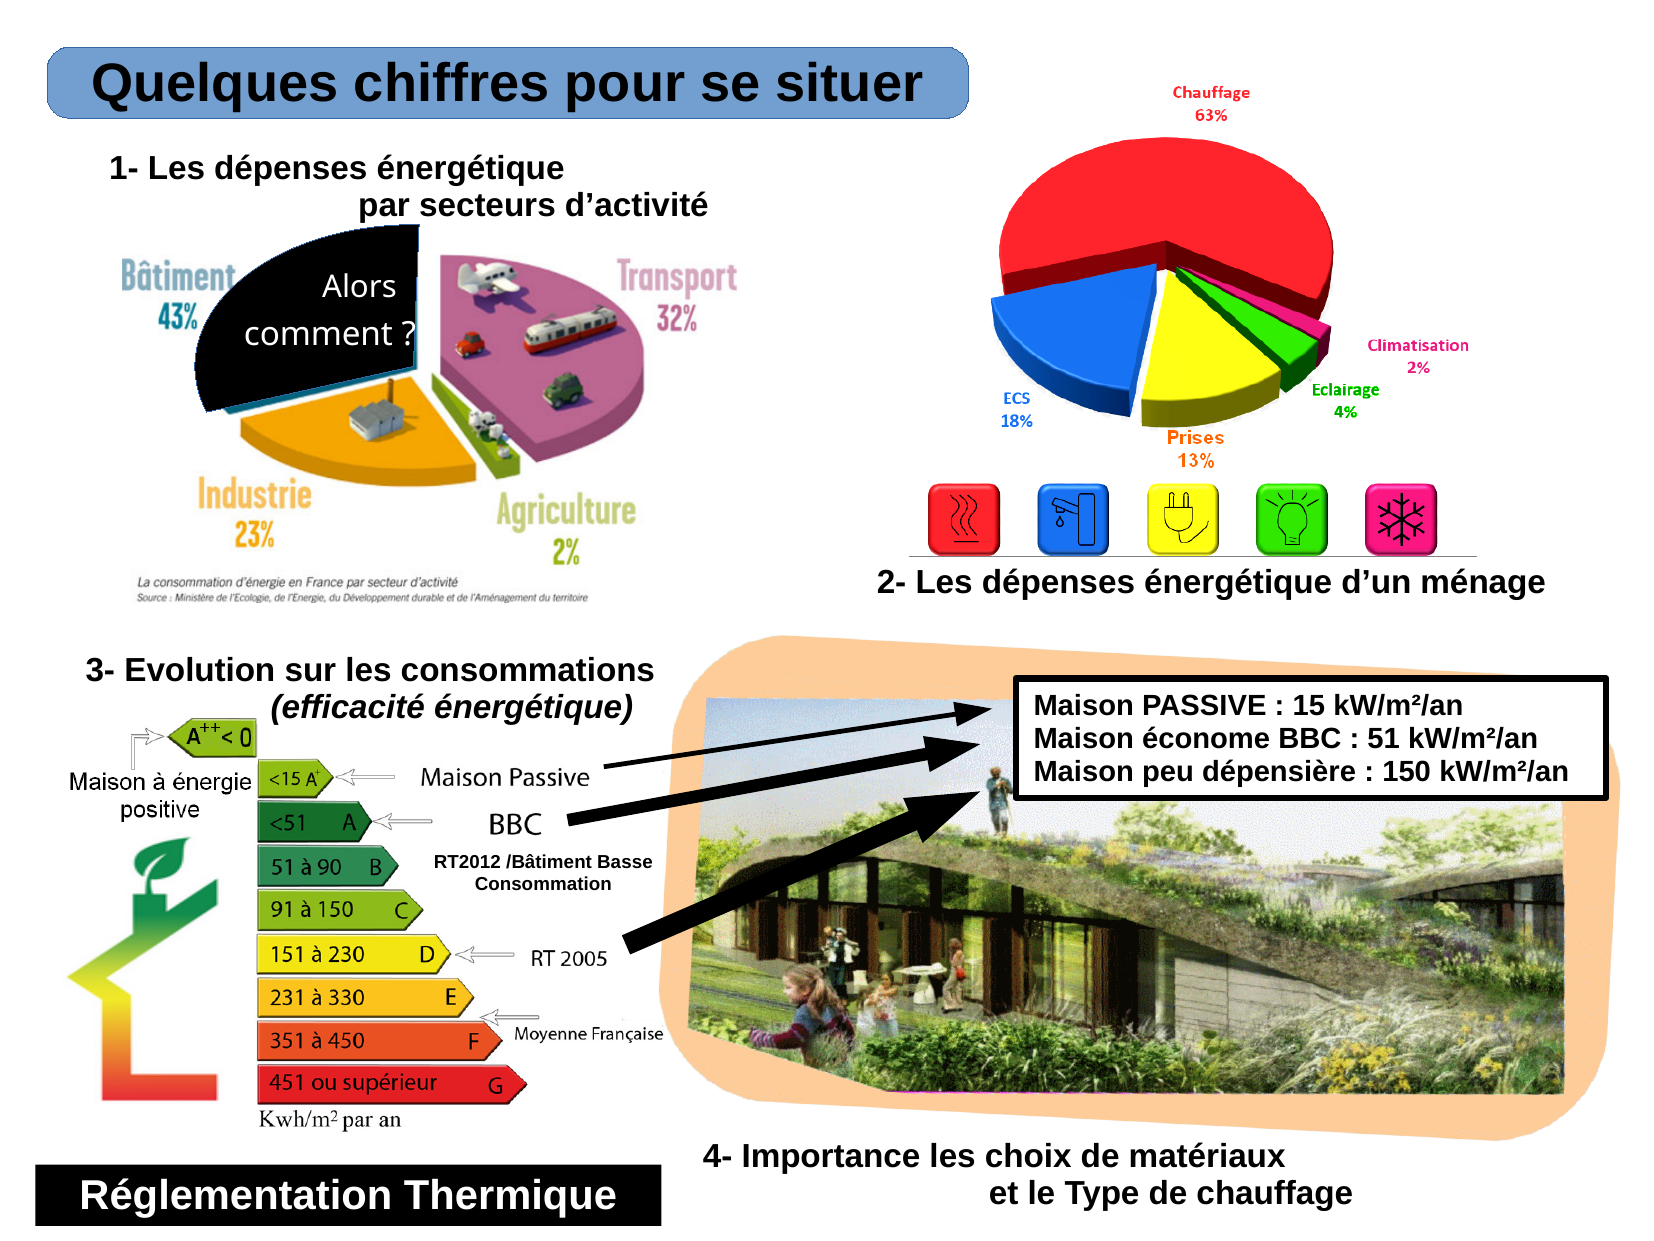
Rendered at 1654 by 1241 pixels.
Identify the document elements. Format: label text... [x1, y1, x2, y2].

text_box Réglementation Thermique [35, 1164, 662, 1226]
text_box Alors comment ? [194, 224, 420, 413]
picture [909, 67, 1477, 556]
text_box 1- Les dépenses énergétique par secteurs d’activité [94, 141, 804, 231]
text_box Maison PASSIVE : 15 kW/m²/an Maison économe BBC : 51 kW/m²/an Maison peu dépensière : 150 kW/m²/an [1015, 678, 1607, 798]
text_box 4- Importance les choix de matériaux et le Type de chauffage [688, 1130, 1397, 1220]
picture [62, 625, 1628, 1147]
text_box RT2012 /Bâtiment Basse Consommation [413, 844, 663, 902]
text_box 3- Evolution sur les consommations (efficacité énergétique) [70, 643, 697, 733]
text_box Quelques chiffres pour se situer [47, 47, 969, 119]
text_box 2- Les dépenses énergétique d’un ménage [862, 556, 1571, 609]
picture [122, 254, 737, 603]
